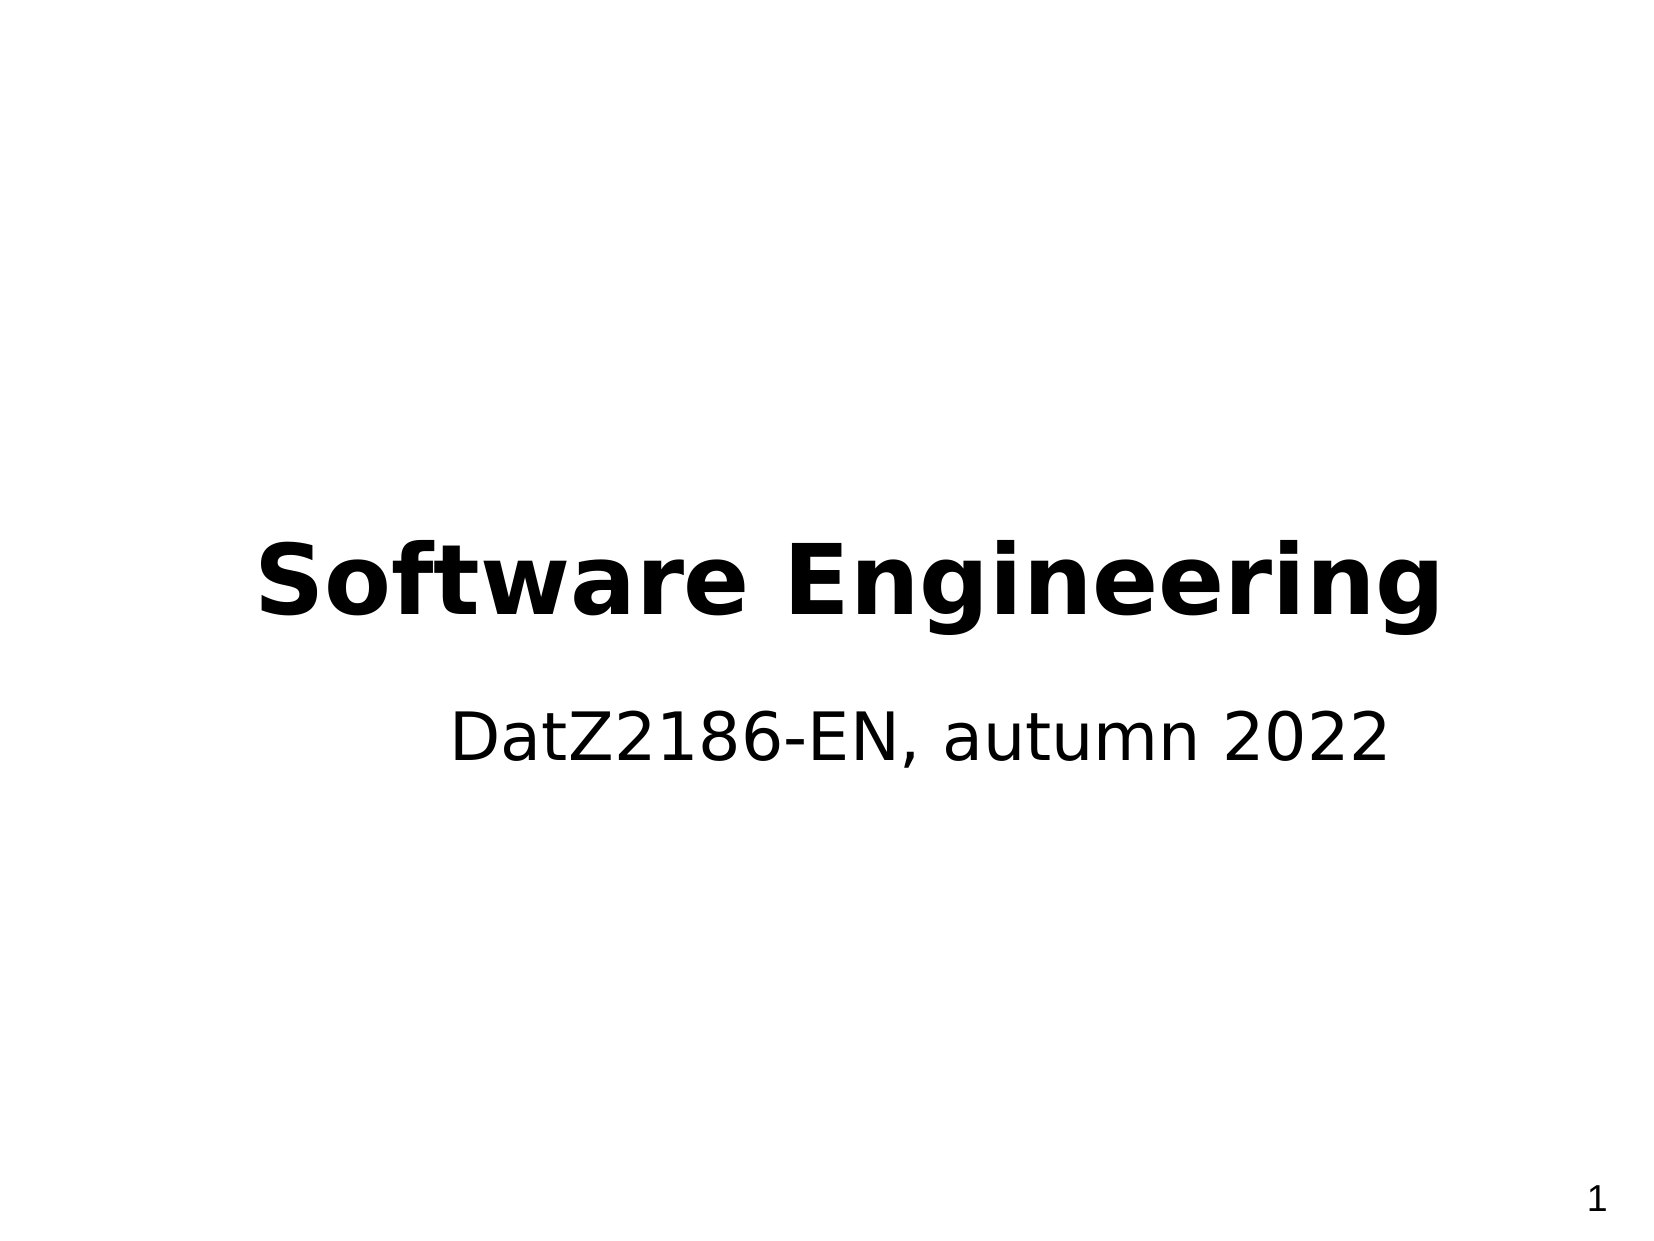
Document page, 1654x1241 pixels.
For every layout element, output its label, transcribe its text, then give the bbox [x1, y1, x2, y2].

subtitle DatZ2186-EN, autumn 2022 [401, 659, 1441, 815]
title Software Engineering [106, 507, 1595, 654]
